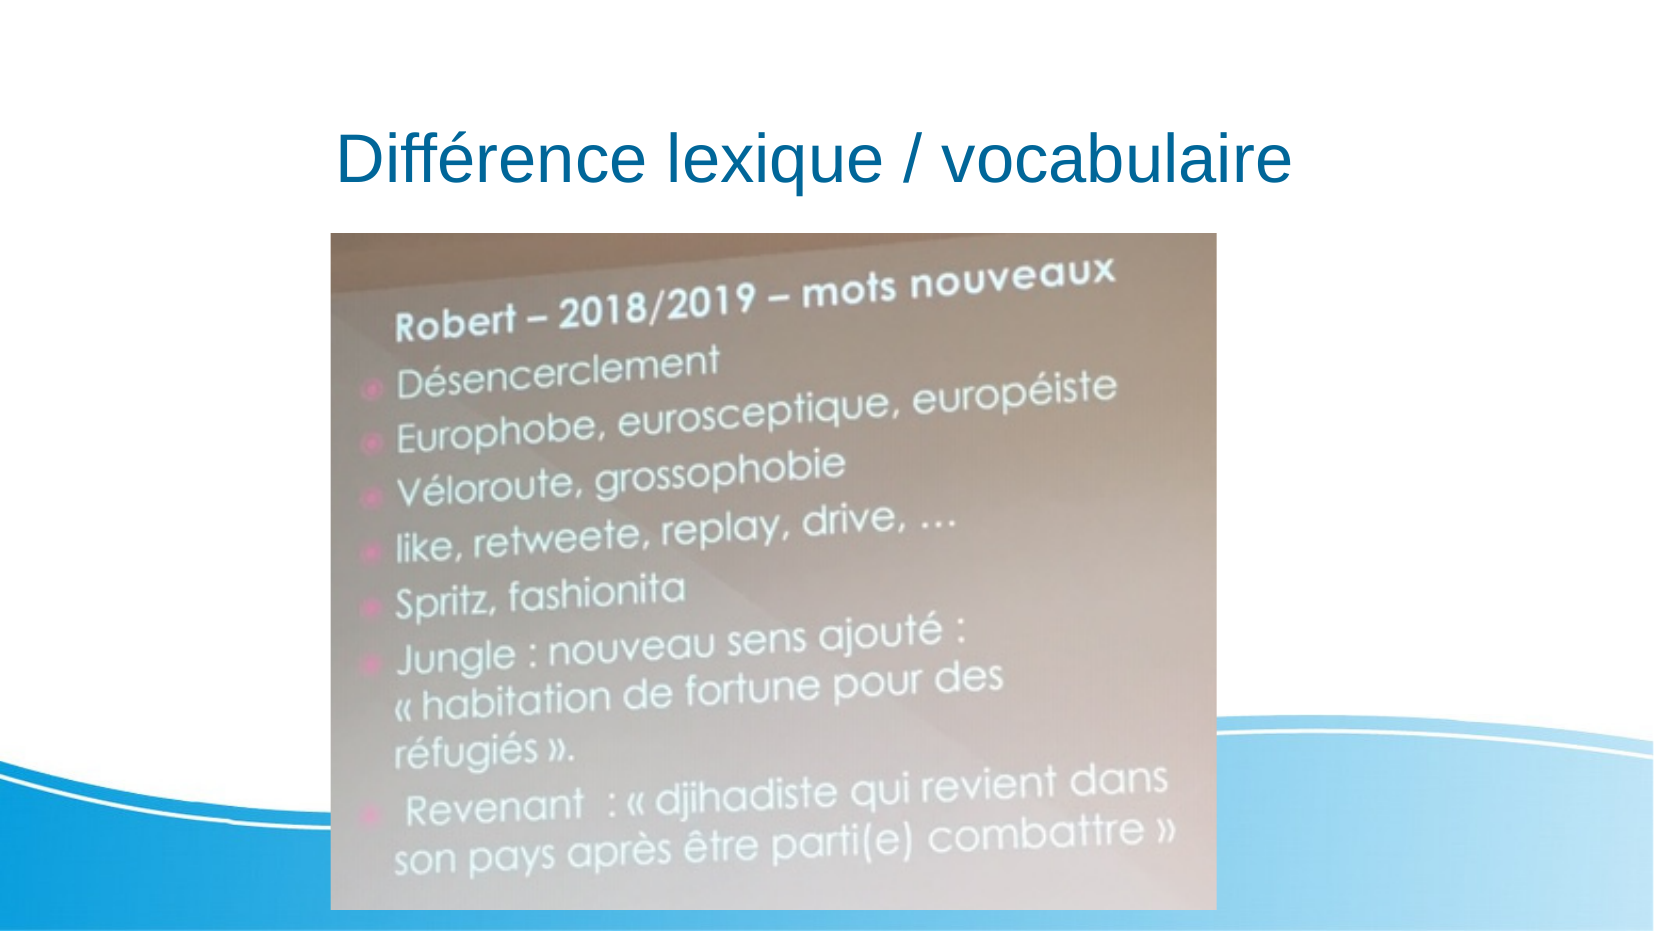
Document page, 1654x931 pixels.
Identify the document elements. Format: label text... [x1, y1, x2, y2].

picture [0, 233, 1654, 931]
title Différence lexique / vocabulaire [70, 80, 1560, 237]
